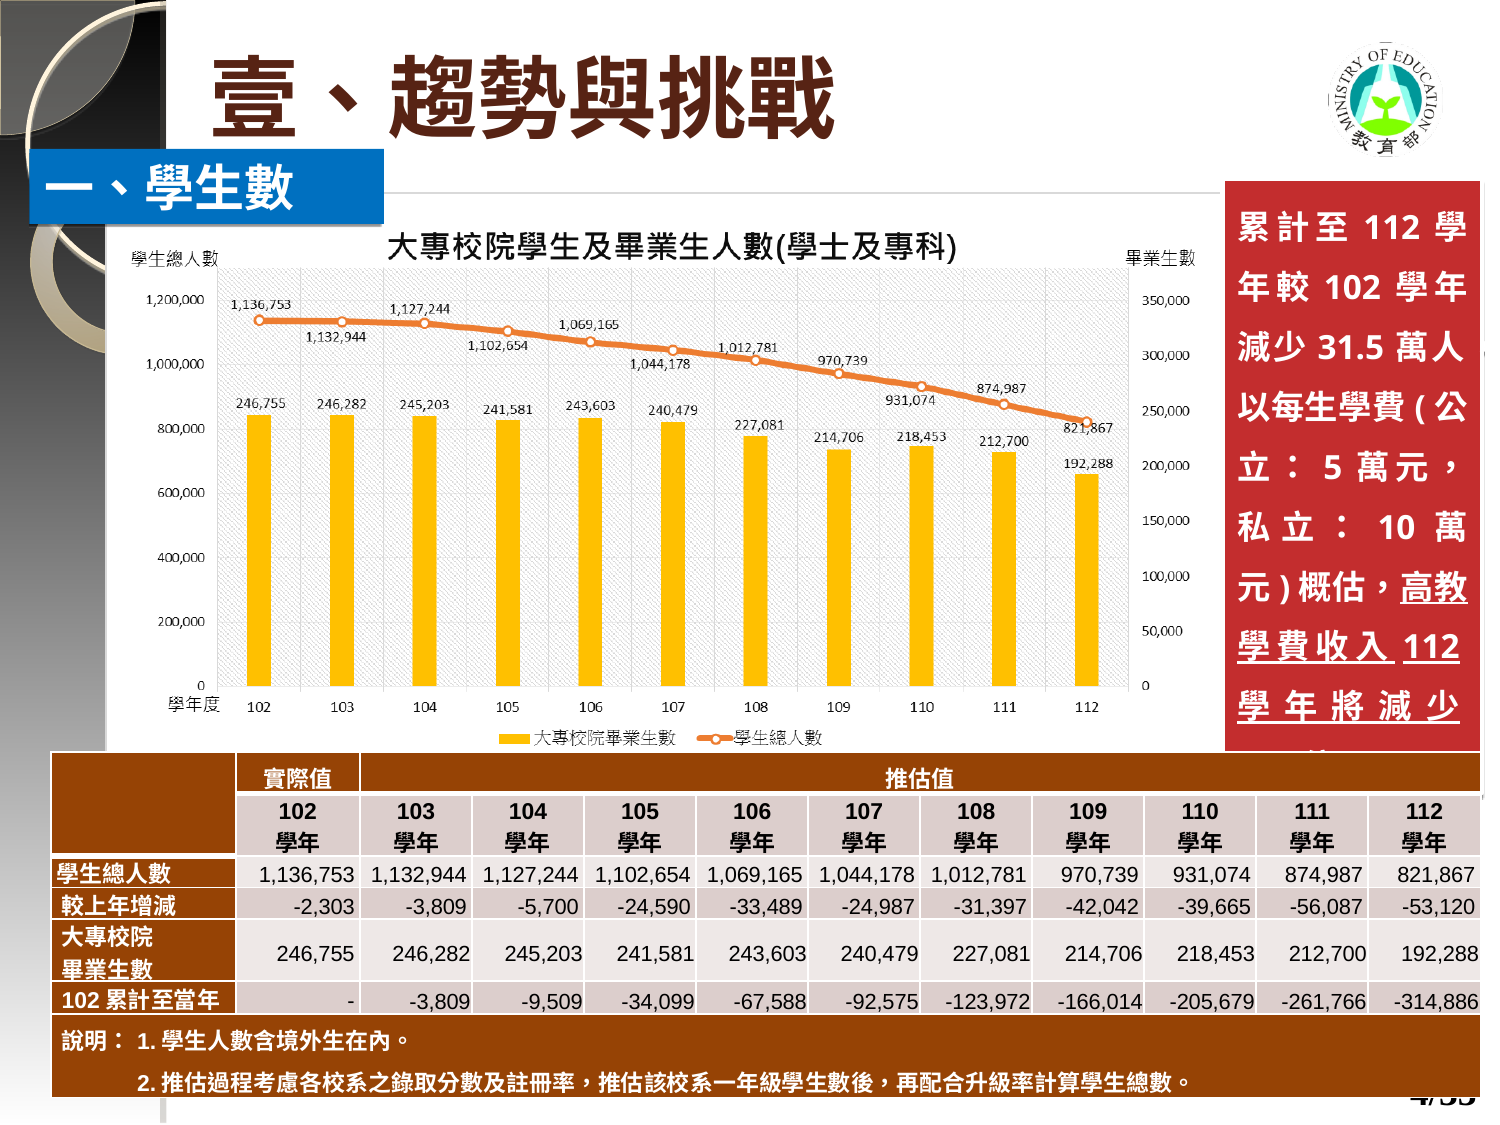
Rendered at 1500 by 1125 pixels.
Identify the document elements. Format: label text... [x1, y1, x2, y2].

table_cell 931,074 [1145, 857, 1255, 887]
table_cell 243,603 [697, 920, 807, 980]
table_cell 214,706 [1033, 920, 1143, 980]
table_cell -39,665 [1145, 888, 1255, 918]
table_header 推估值 [361, 753, 1480, 791]
table_header 實際值 [237, 753, 359, 791]
table_cell 109 學年 [1033, 796, 1143, 855]
table_cell 102 學年 [237, 796, 359, 855]
table_cell 108 學年 [921, 796, 1031, 855]
table_cell 970,739 [1033, 857, 1143, 887]
table_cell -314,886 [1369, 982, 1480, 1013]
picture [1328, 42, 1443, 157]
table_cell -24,987 [809, 888, 919, 918]
table_cell 241,581 [585, 920, 695, 980]
text_box 一、學生數 [29, 148, 384, 224]
table_cell 105 學年 [585, 796, 695, 855]
table_cell 212,700 [1257, 920, 1367, 980]
table_cell 1,127,244 [473, 857, 583, 887]
table_cell -34,099 [585, 982, 695, 1013]
table_cell 1,069,165 [697, 857, 807, 887]
table_cell 103 學年 [361, 796, 471, 855]
table_cell -42,042 [1033, 888, 1143, 918]
table_cell -24,590 [585, 888, 695, 918]
table_cell 1,044,178 [809, 857, 919, 887]
table_cell -123,972 [921, 982, 1031, 1013]
table_cell 874,987 [1257, 857, 1367, 887]
title 壹、趨勢與挑戰 [0, 1, 1058, 190]
table_cell -9,509 [473, 982, 583, 1013]
table_cell 107 學年 [809, 796, 919, 855]
table_cell 246,282 [361, 920, 471, 980]
table_cell 1,102,654 [585, 857, 695, 887]
text_box 累計至112學年較102學年減少31.5萬人，以每生學費(公立：5萬元，私立：10萬元)概估，高教學費收入112學年將減少300億元。 [1222, 179, 1483, 793]
table_cell 較上年增減 [52, 888, 235, 918]
table_cell 227,081 [921, 920, 1031, 980]
table_cell 192,288 [1369, 920, 1480, 980]
table_cell -2,303 [237, 888, 359, 918]
table_cell 說明：1.學生人數含境外生在內。 2.推估過程考慮各校系之錄取分數及註冊率，推估該校系一年級學生數後，再配合升級率計算學生總數。 [52, 1015, 1480, 1097]
table_cell -67,588 [697, 982, 807, 1013]
table_cell -53,120 [1369, 888, 1480, 918]
table_cell 245,203 [473, 920, 583, 980]
table_cell 110 學年 [1145, 796, 1255, 855]
table_header [52, 753, 235, 853]
table_cell -3,809 [361, 982, 471, 1013]
table_cell 104 學年 [473, 796, 583, 855]
table_cell 111 學年 [1257, 796, 1367, 855]
table_cell -31,397 [921, 888, 1031, 918]
table_cell -3,809 [361, 888, 471, 918]
table_cell 學生總人數 [52, 859, 235, 887]
table_cell 218,453 [1145, 920, 1255, 980]
table_cell 大專校院 畢業生數 [52, 920, 235, 980]
table_cell -33,489 [697, 888, 807, 918]
picture [105, 192, 1222, 751]
table_cell 240,479 [809, 920, 919, 980]
table_cell -5,700 [473, 888, 583, 918]
table_cell -166,014 [1033, 982, 1143, 1013]
table_cell -56,087 [1257, 888, 1367, 918]
table_cell -205,679 [1145, 982, 1255, 1013]
table_cell 246,755 [237, 920, 359, 980]
table_cell 1,012,781 [921, 857, 1031, 887]
table_cell 112 學年 [1369, 796, 1480, 855]
table_cell 1,136,753 [237, 857, 359, 887]
table_cell 1,132,944 [361, 857, 471, 887]
table_cell -261,766 [1257, 982, 1367, 1013]
table_cell -92,575 [809, 982, 919, 1013]
table_cell 106 學年 [697, 796, 807, 855]
table_cell - [237, 982, 359, 1013]
table_cell 821,867 [1369, 857, 1480, 887]
table_cell 102累計至當年 [52, 982, 235, 1013]
